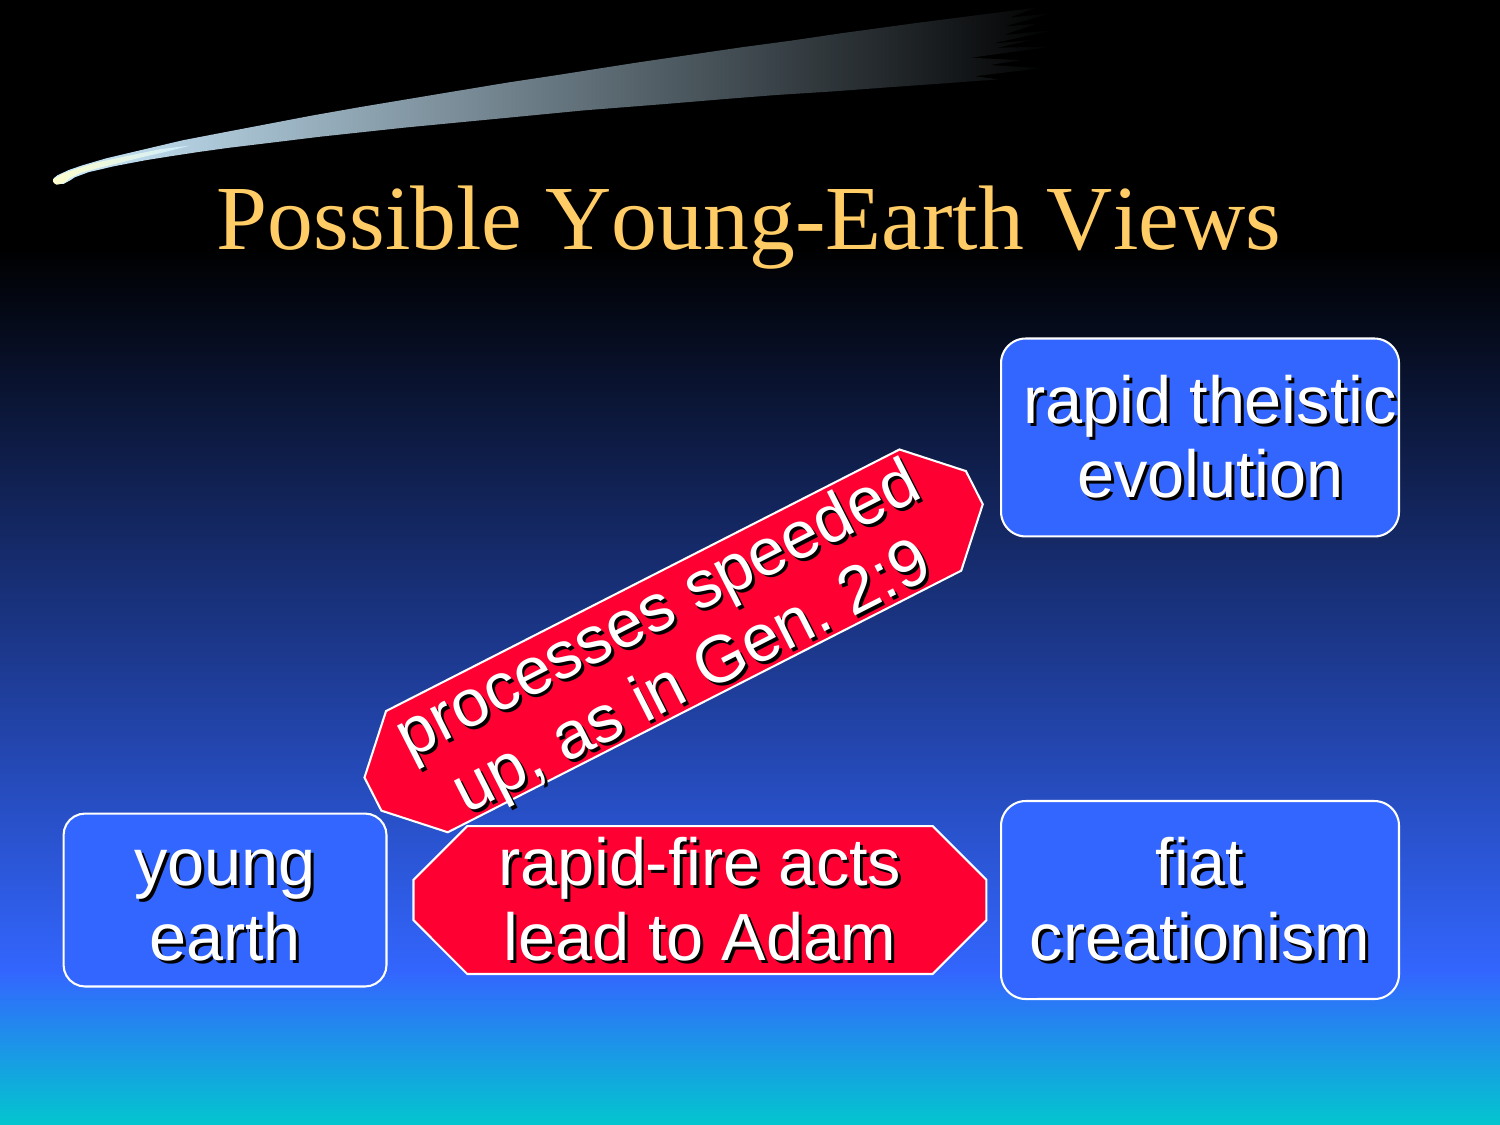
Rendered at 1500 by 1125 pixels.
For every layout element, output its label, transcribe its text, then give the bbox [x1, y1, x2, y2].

text_box rapid-fire acts lead to Adam [413, 826, 987, 974]
text_box processes speeded up, as in Gen. 2:9 [364, 449, 983, 833]
text_box fiat creationism [1001, 801, 1400, 1000]
text_box young earth [63, 813, 387, 987]
title Possible Young-Earth Views [112, 124, 1388, 313]
text_box rapid theistic evolution [1001, 338, 1400, 537]
